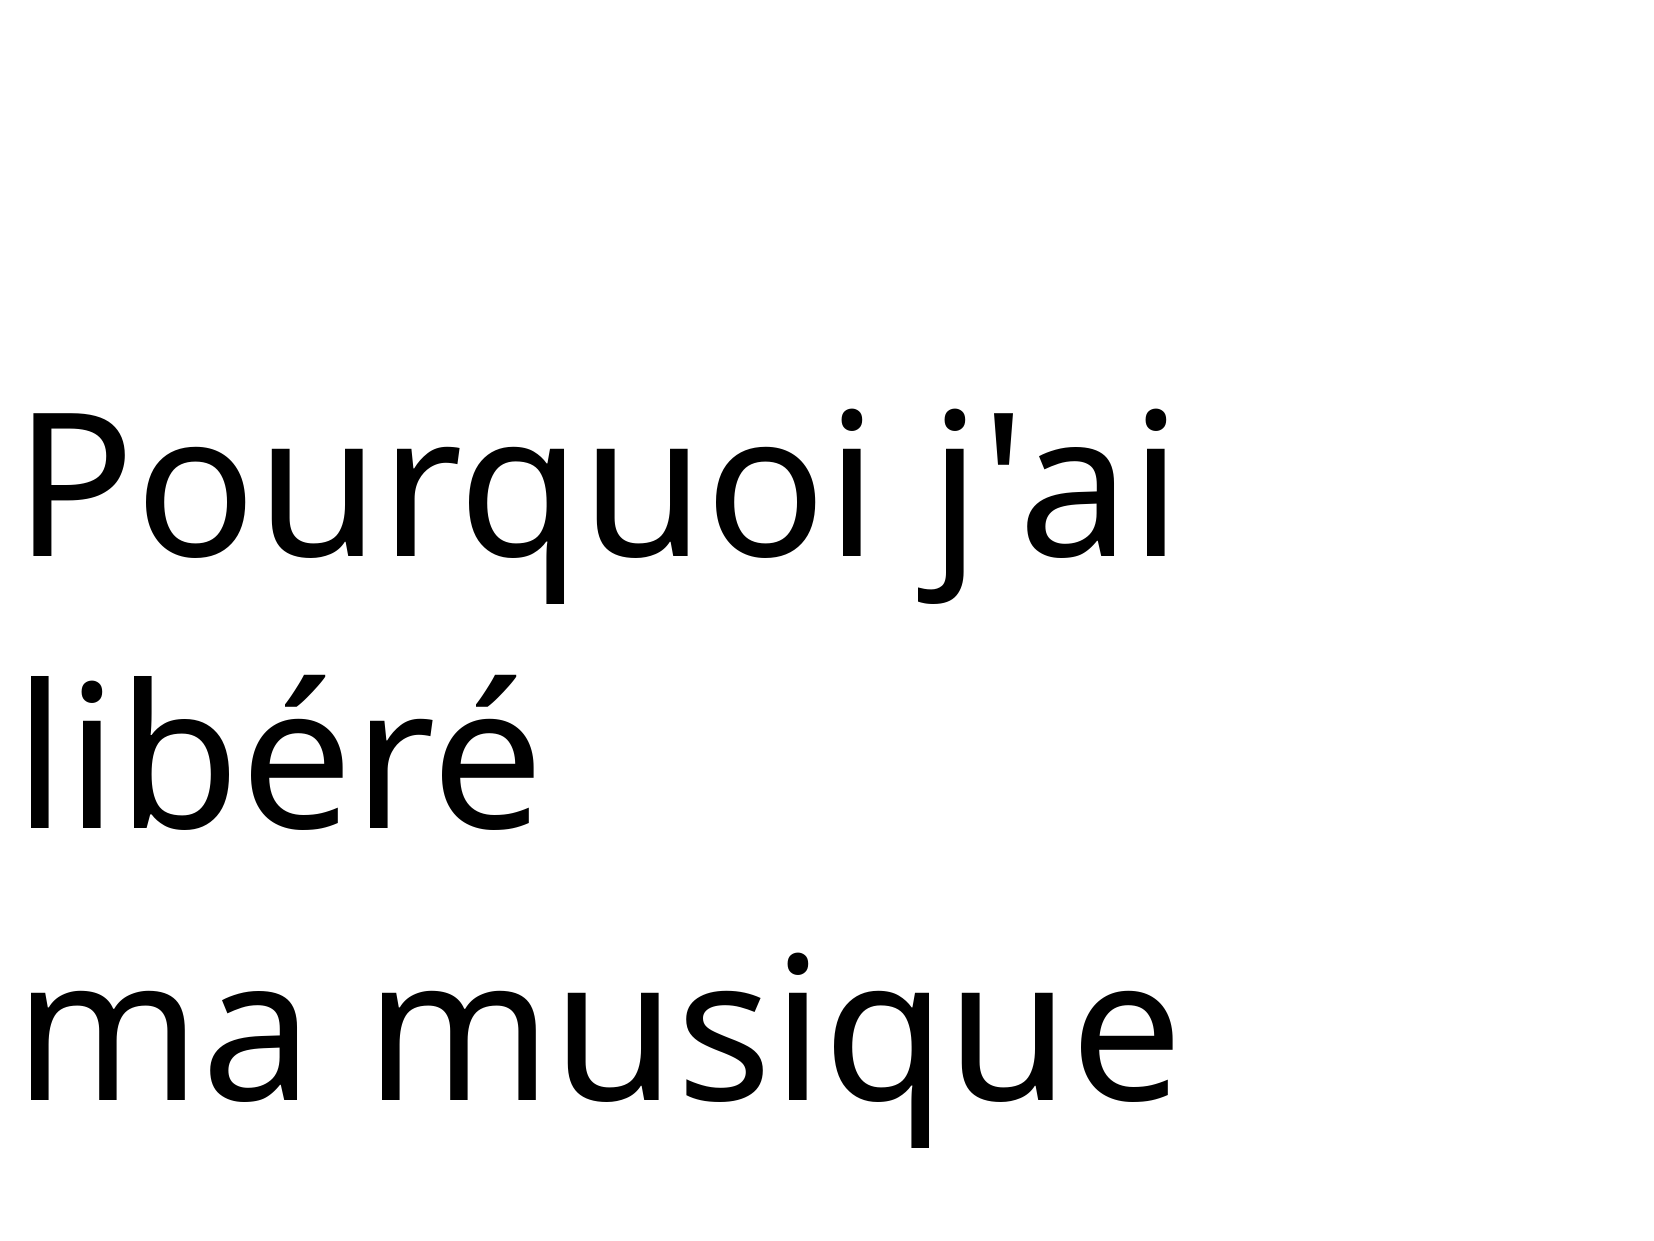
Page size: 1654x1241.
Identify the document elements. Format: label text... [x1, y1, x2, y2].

text_box Pourquoi j'ai libéré ma musique [0, 334, 1625, 906]
